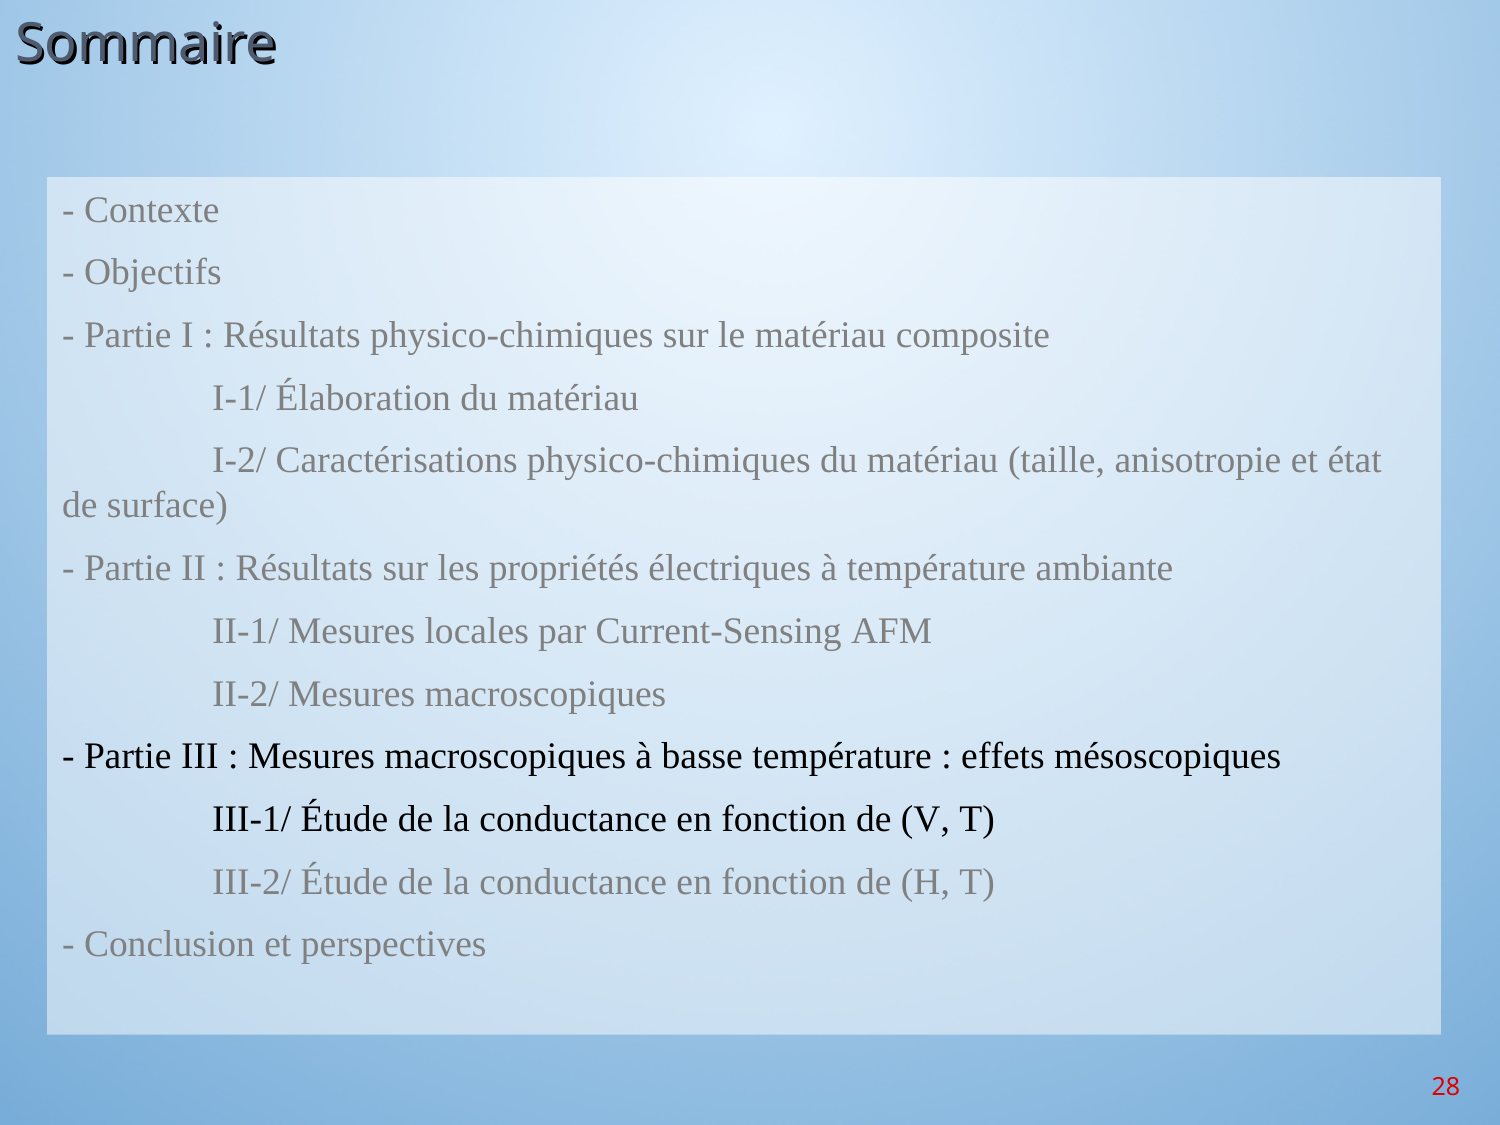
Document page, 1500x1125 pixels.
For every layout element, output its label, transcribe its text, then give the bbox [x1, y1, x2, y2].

picture [0, 0, 1500, 1125]
text_box - Contexte - Objectifs - Partie I : Résultats physico-chimiques sur le matériau composite I-1/ Élaboration du matériau I-2/ Caractérisations physico-chimiques du matériau (taille, anisotropie et état de surface) - Partie II : Résultats sur les propriétés électriques à température ambiante II-1/ Mesures locales par Current-Sensing AFM II-2/ Mesures macroscopiques - Partie III : Mesures macroscopiques à basse température : effets mésoscopiques III-1/ Étude de la conductance en fonction de (V, T) III-2/ Étude de la conductance en fonction de (H, T) - Conclusion et perspectives [47, 177, 1441, 1035]
text_box <numéro> [1349, 1062, 1476, 1103]
title Sommaire [0, 0, 1489, 83]
